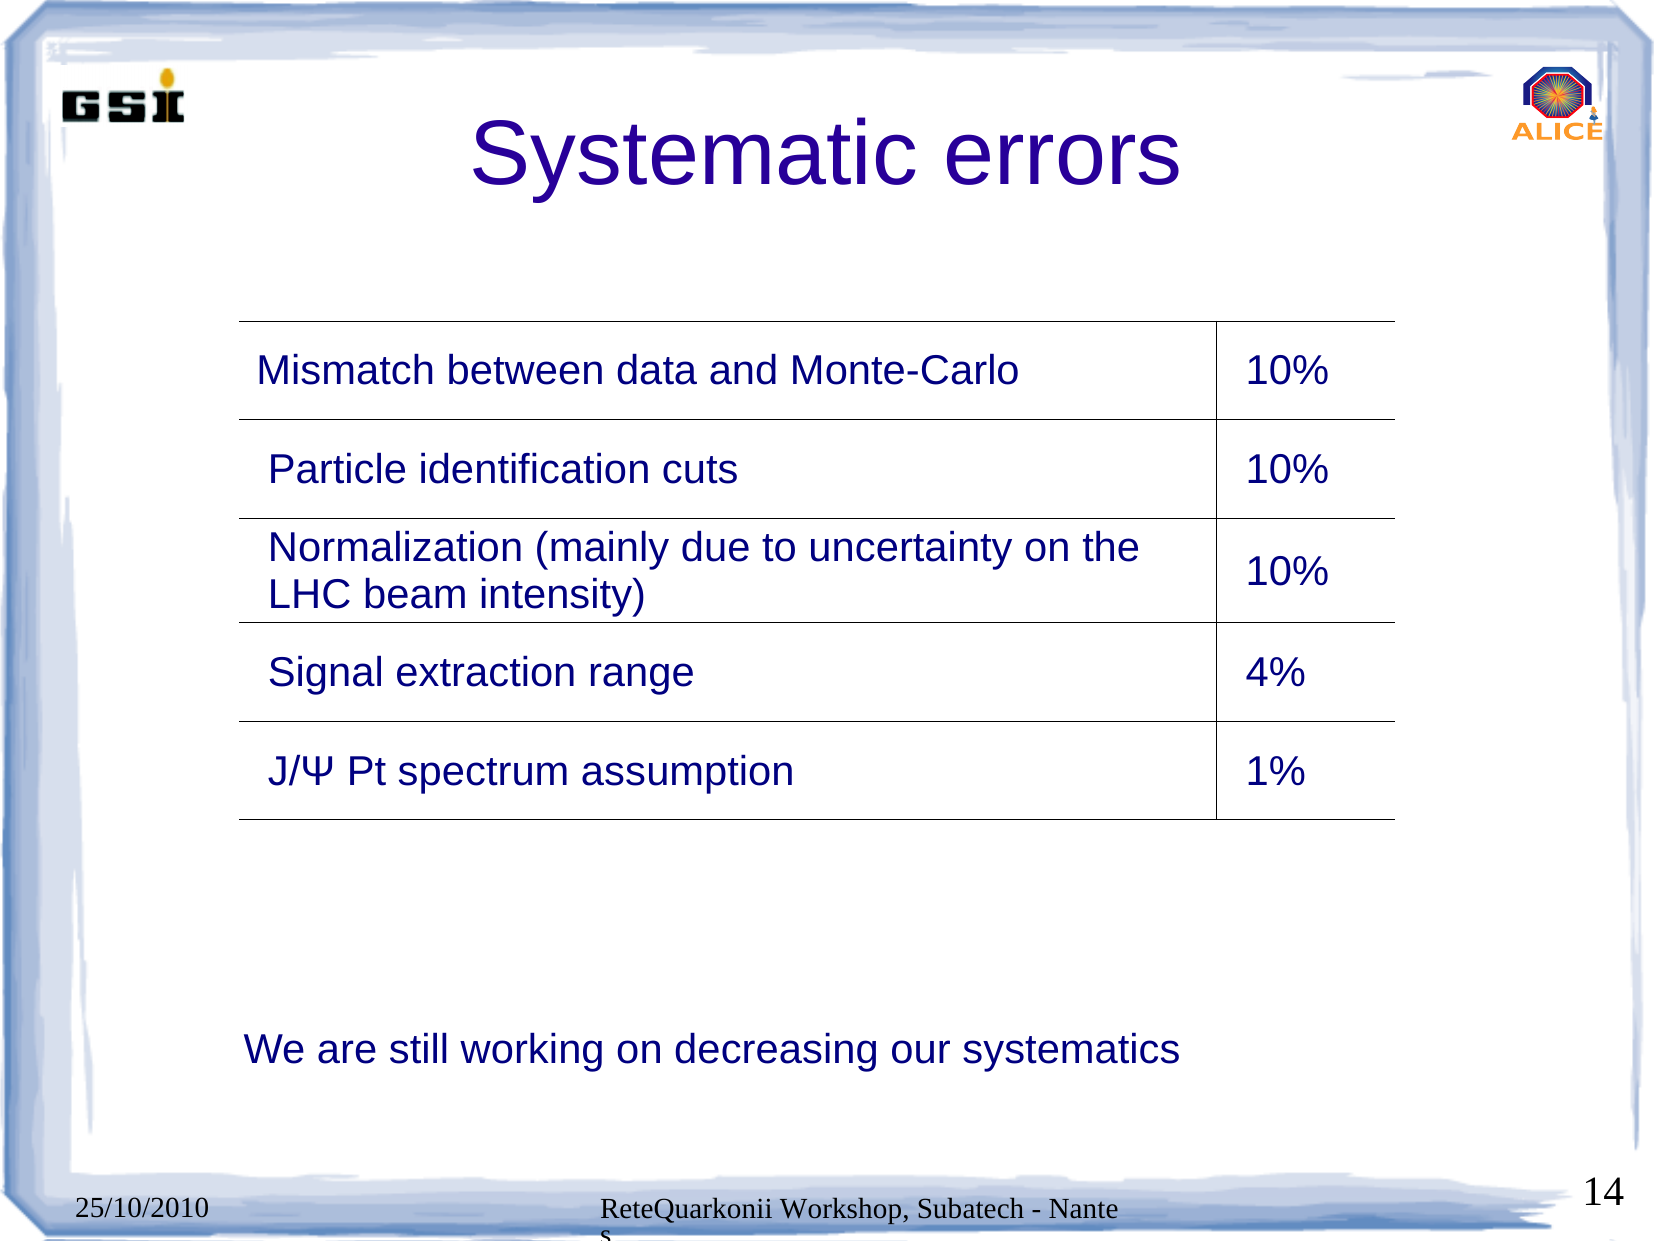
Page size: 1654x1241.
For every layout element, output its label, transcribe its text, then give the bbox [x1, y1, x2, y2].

title Systematic errors [82, 49, 1571, 257]
table_cell 4% [1217, 623, 1395, 721]
table_cell 10% [1217, 519, 1395, 622]
table_cell Signal extraction range [239, 623, 1216, 721]
table_cell Normalization (mainly due to uncertainty on the LHC beam intensity) [239, 519, 1216, 622]
table_header 10% [1217, 322, 1395, 419]
table_cell J/Ψ Pt spectrum assumption [239, 722, 1216, 819]
table_cell 10% [1217, 420, 1395, 518]
picture [0, 0, 1654, 1241]
table_cell 1% [1217, 722, 1395, 819]
table_cell Particle identification cuts [239, 420, 1216, 518]
table_header Mismatch between data and Monte-Carlo [239, 322, 1216, 419]
text_box We are still working on decreasing our systematics [228, 1018, 1429, 1080]
